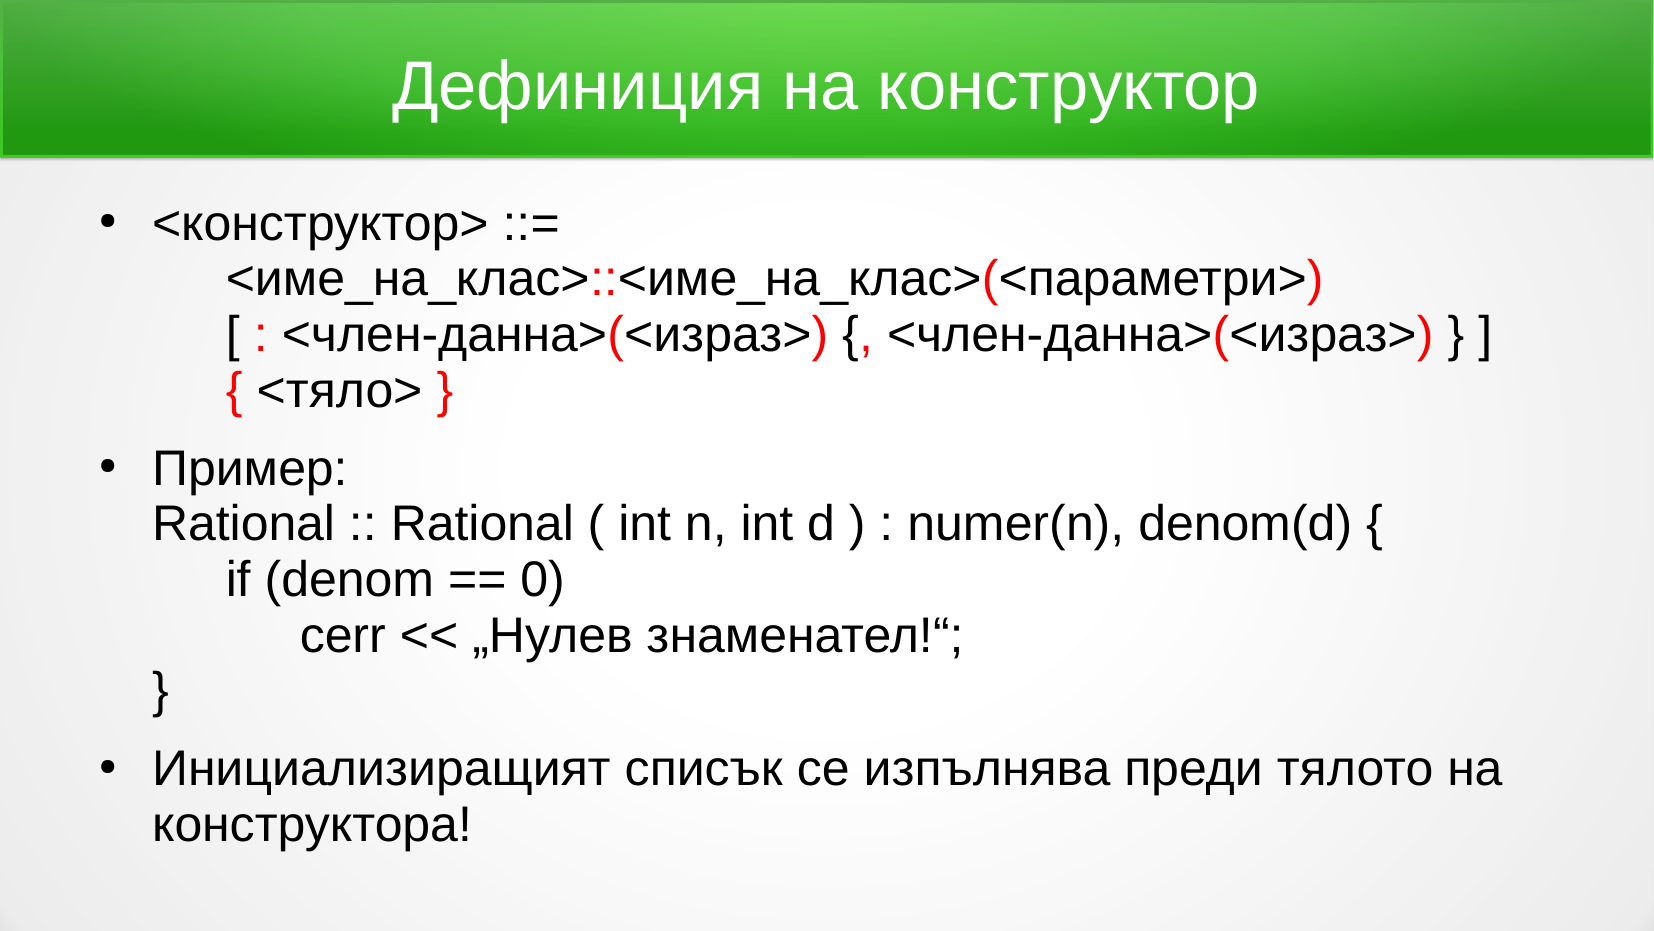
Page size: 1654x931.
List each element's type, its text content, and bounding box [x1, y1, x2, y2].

list <конструктор> ::= <име_на_клас>::<име_на_клас>(<параметри>) [ : <член-данна>(<израз>) {, <член-данна>(<израз>) } ] { <тяло> } Пример: Rational :: Rational ( int n, int d ) : numer(n), denom(d) { if (denom == 0) cerr << „Нулев знаменател!“; } Инициализиращият списък се изпълнява преди тялото на конструктора! [81, 194, 1537, 863]
title Дефиниция на конструктор [82, 37, 1571, 135]
